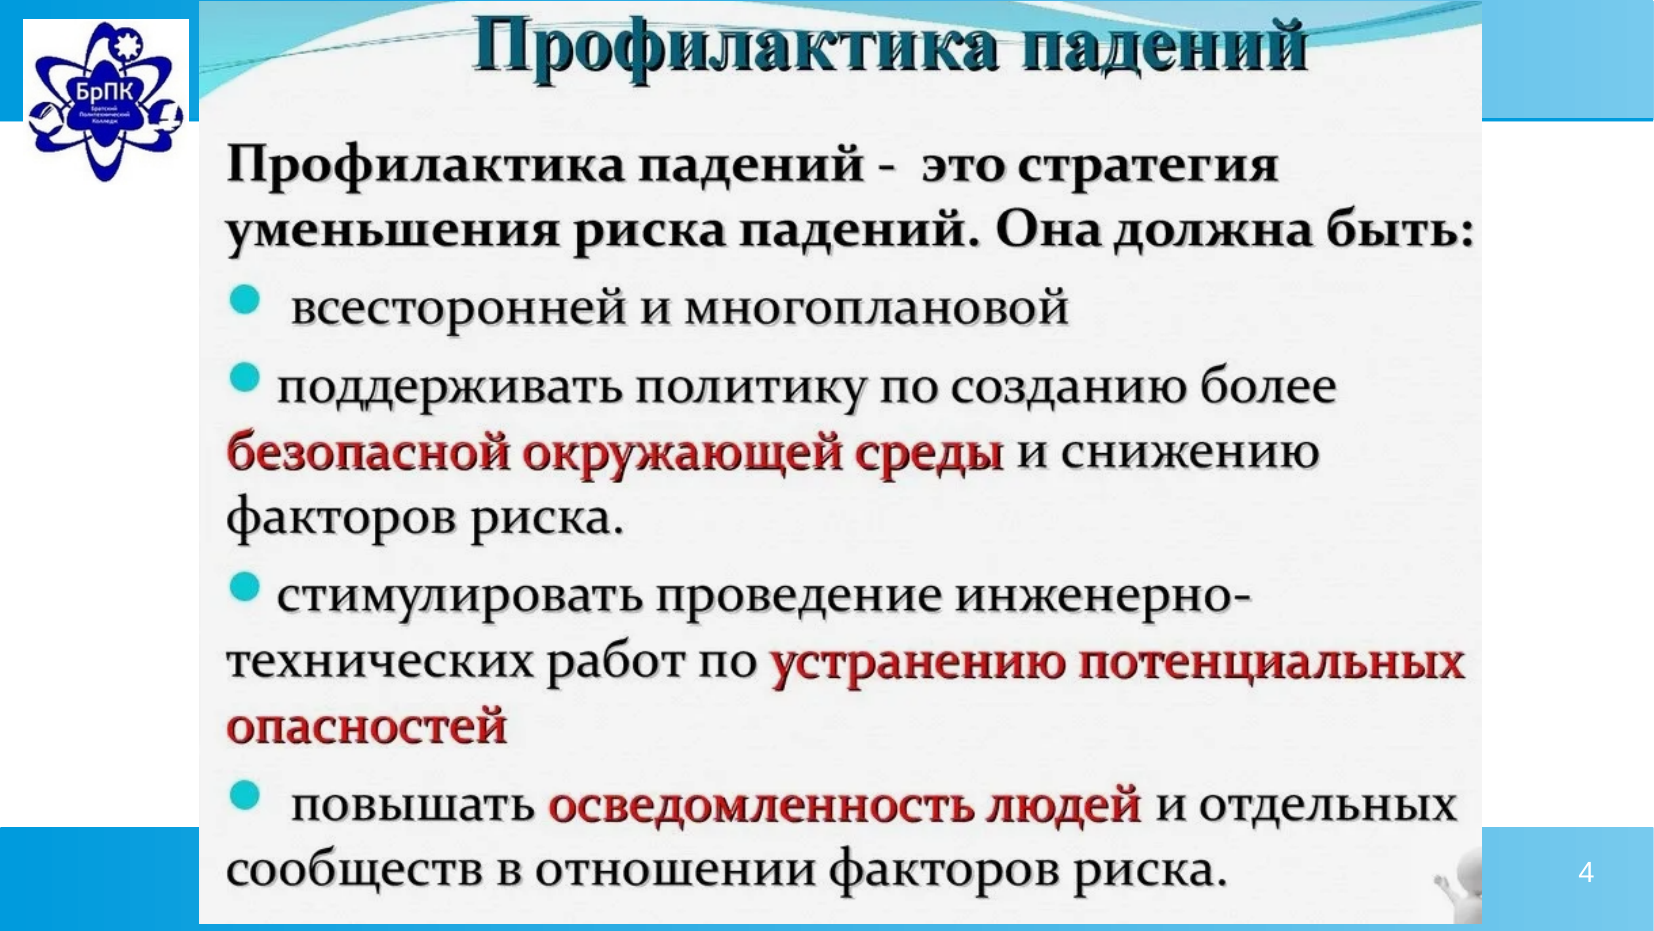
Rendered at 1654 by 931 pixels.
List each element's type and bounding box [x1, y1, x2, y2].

picture [23, 20, 189, 185]
picture [199, 1, 1482, 924]
